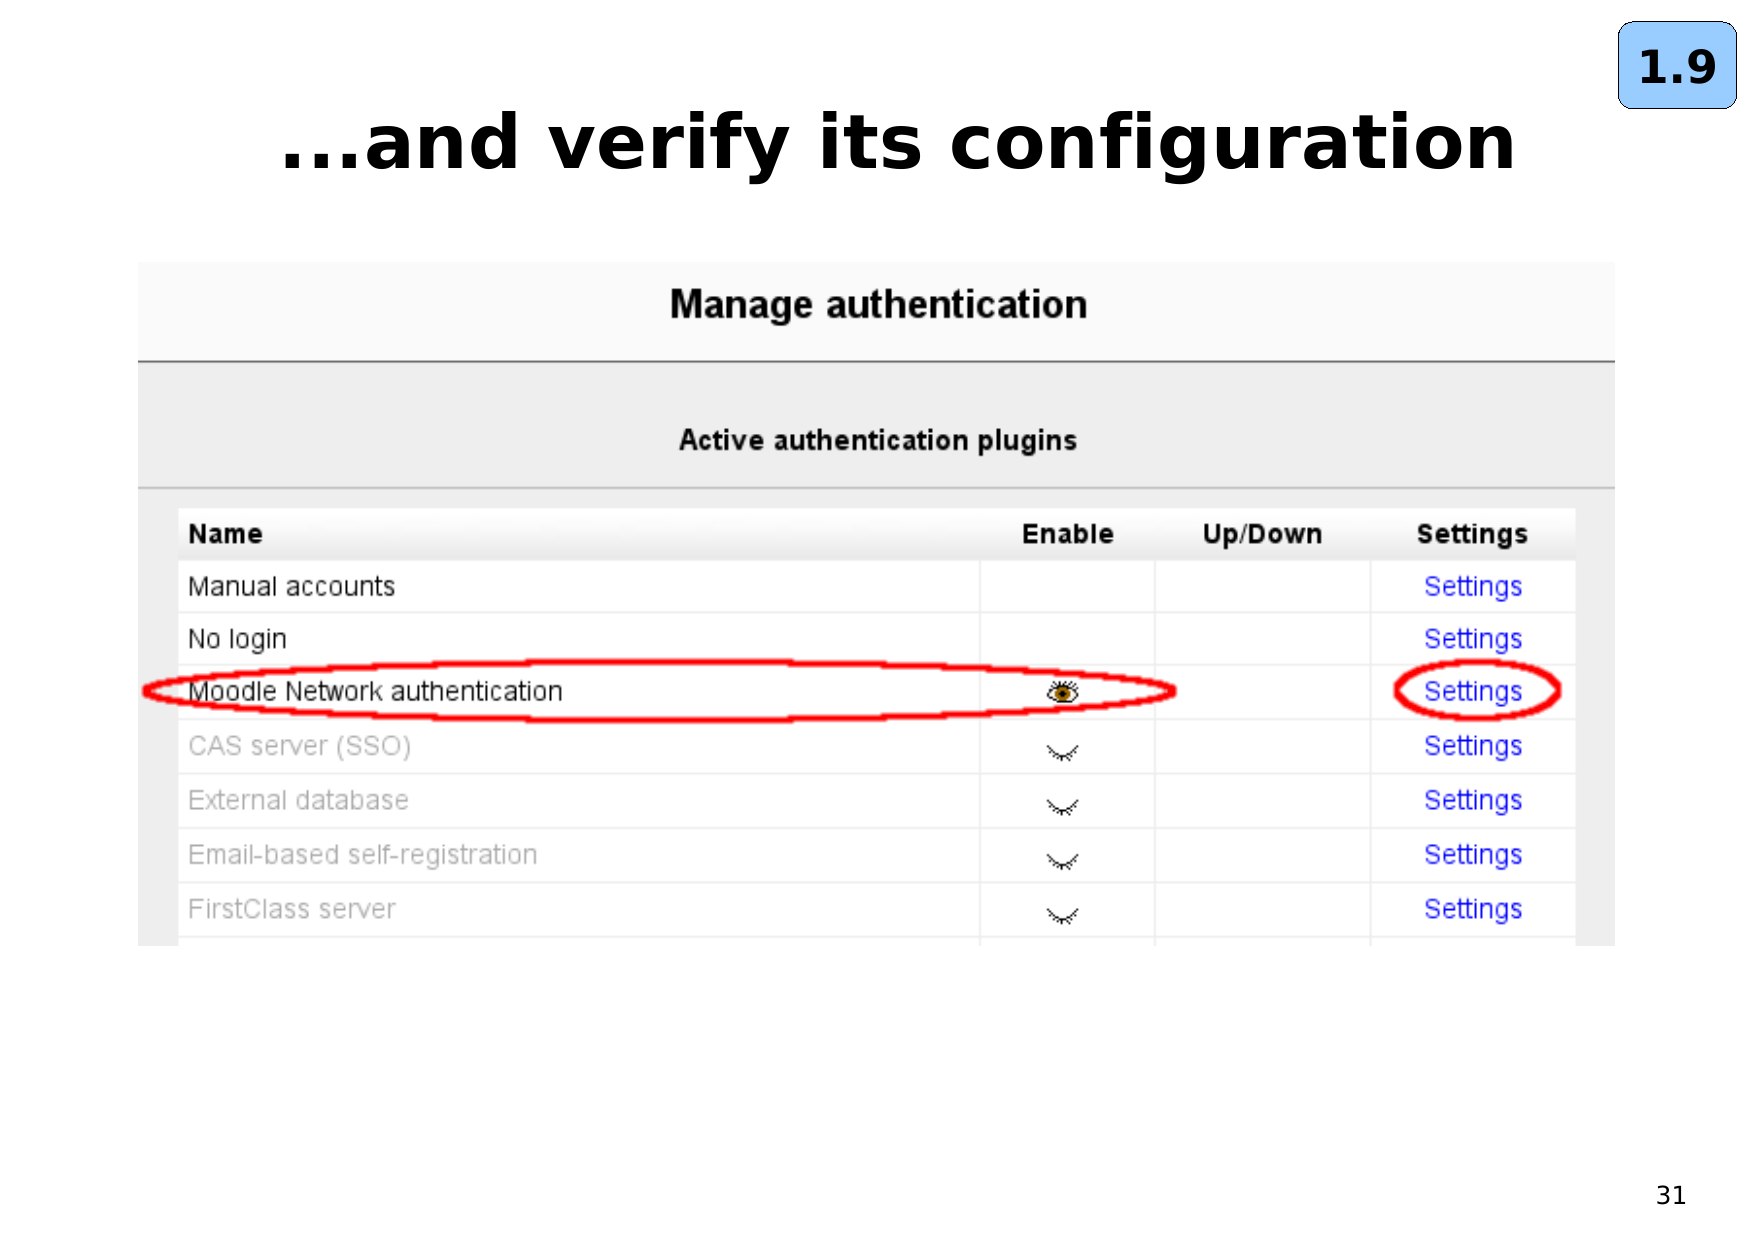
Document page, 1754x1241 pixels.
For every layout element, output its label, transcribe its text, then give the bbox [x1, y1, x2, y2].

text_box 1.9 [1618, 21, 1737, 109]
title ...and verify its configuration [59, 34, 1713, 242]
picture [138, 262, 1615, 946]
